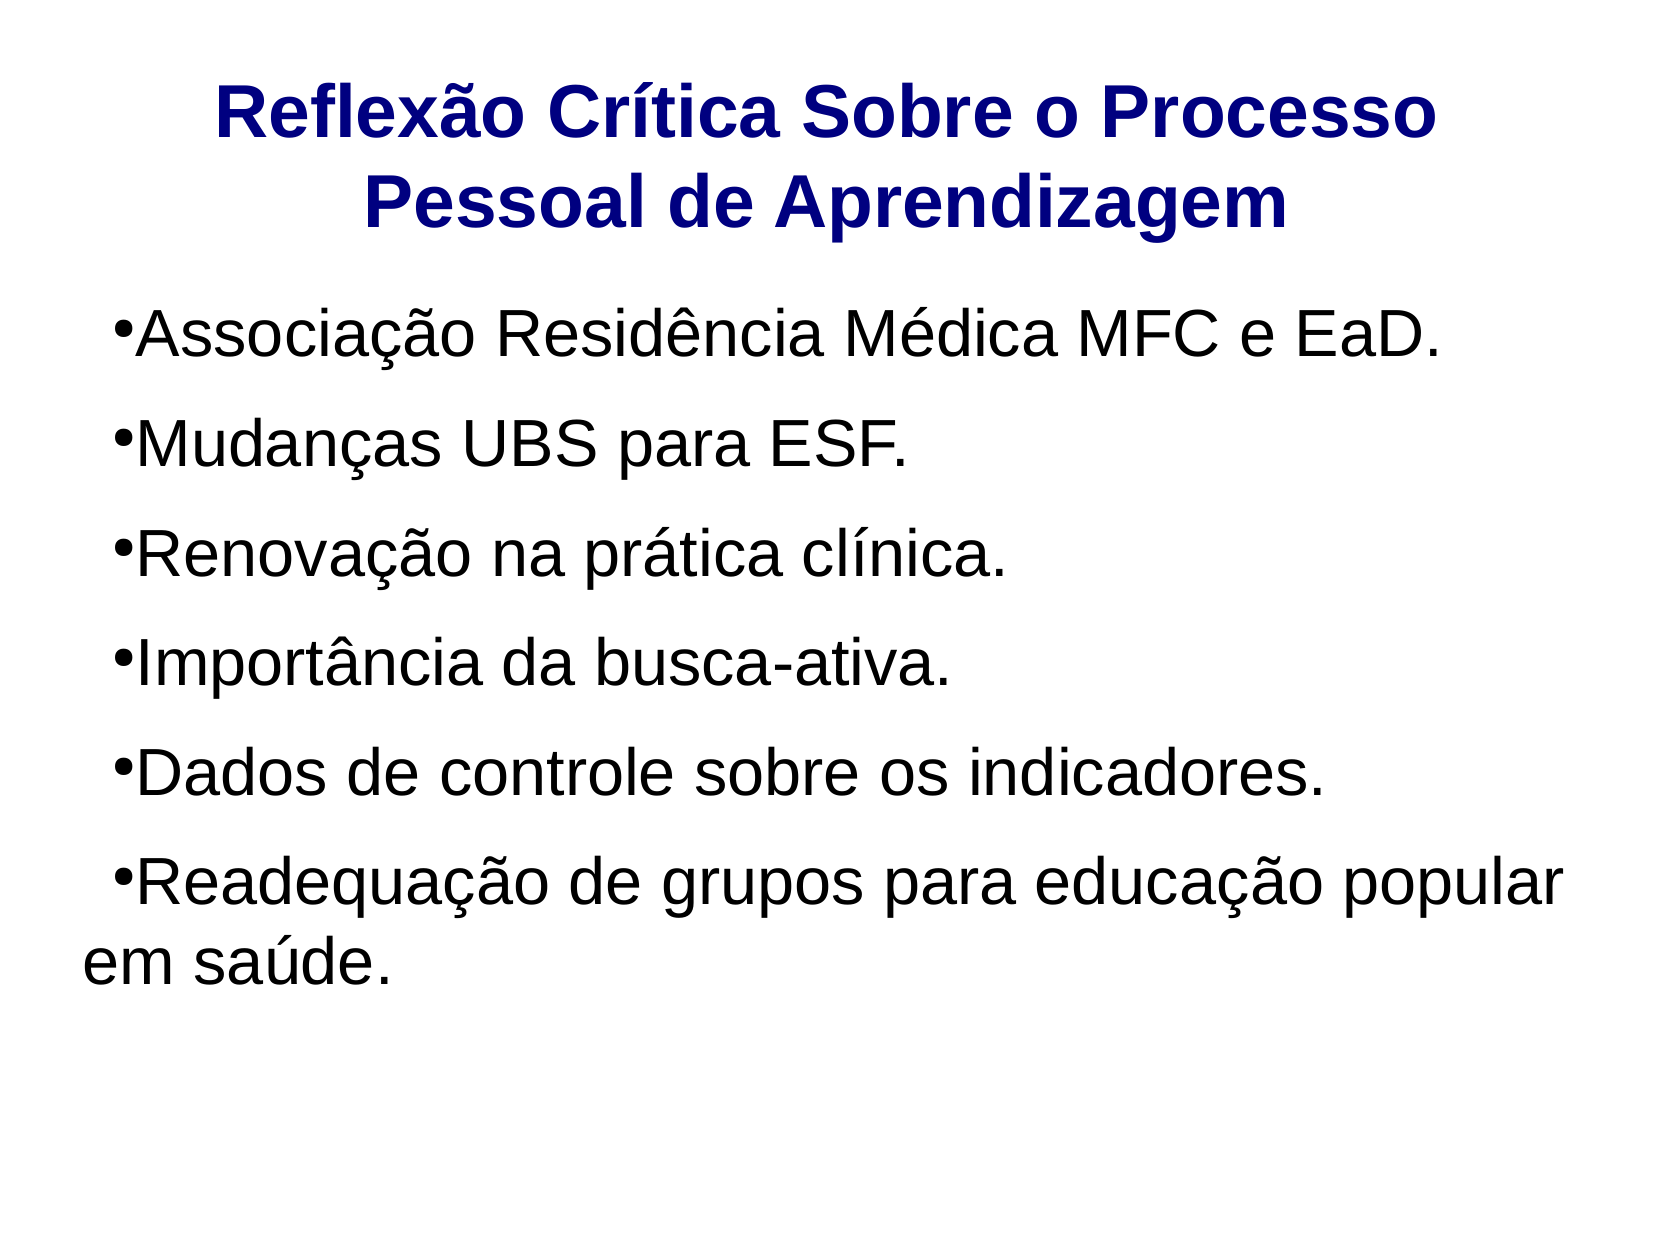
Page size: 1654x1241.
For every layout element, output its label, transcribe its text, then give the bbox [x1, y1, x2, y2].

list Associação Residência Médica MFC e EaD. Mudanças UBS para ESF. Renovação na prática clínica. Importância da busca-ativa. Dados de controle sobre os indicadores. Readequação de grupos para educação popular em saúde. [82, 290, 1571, 1010]
title Reflexão Crítica Sobre o Processo Pessoal de Aprendizagem [82, 62, 1571, 243]
